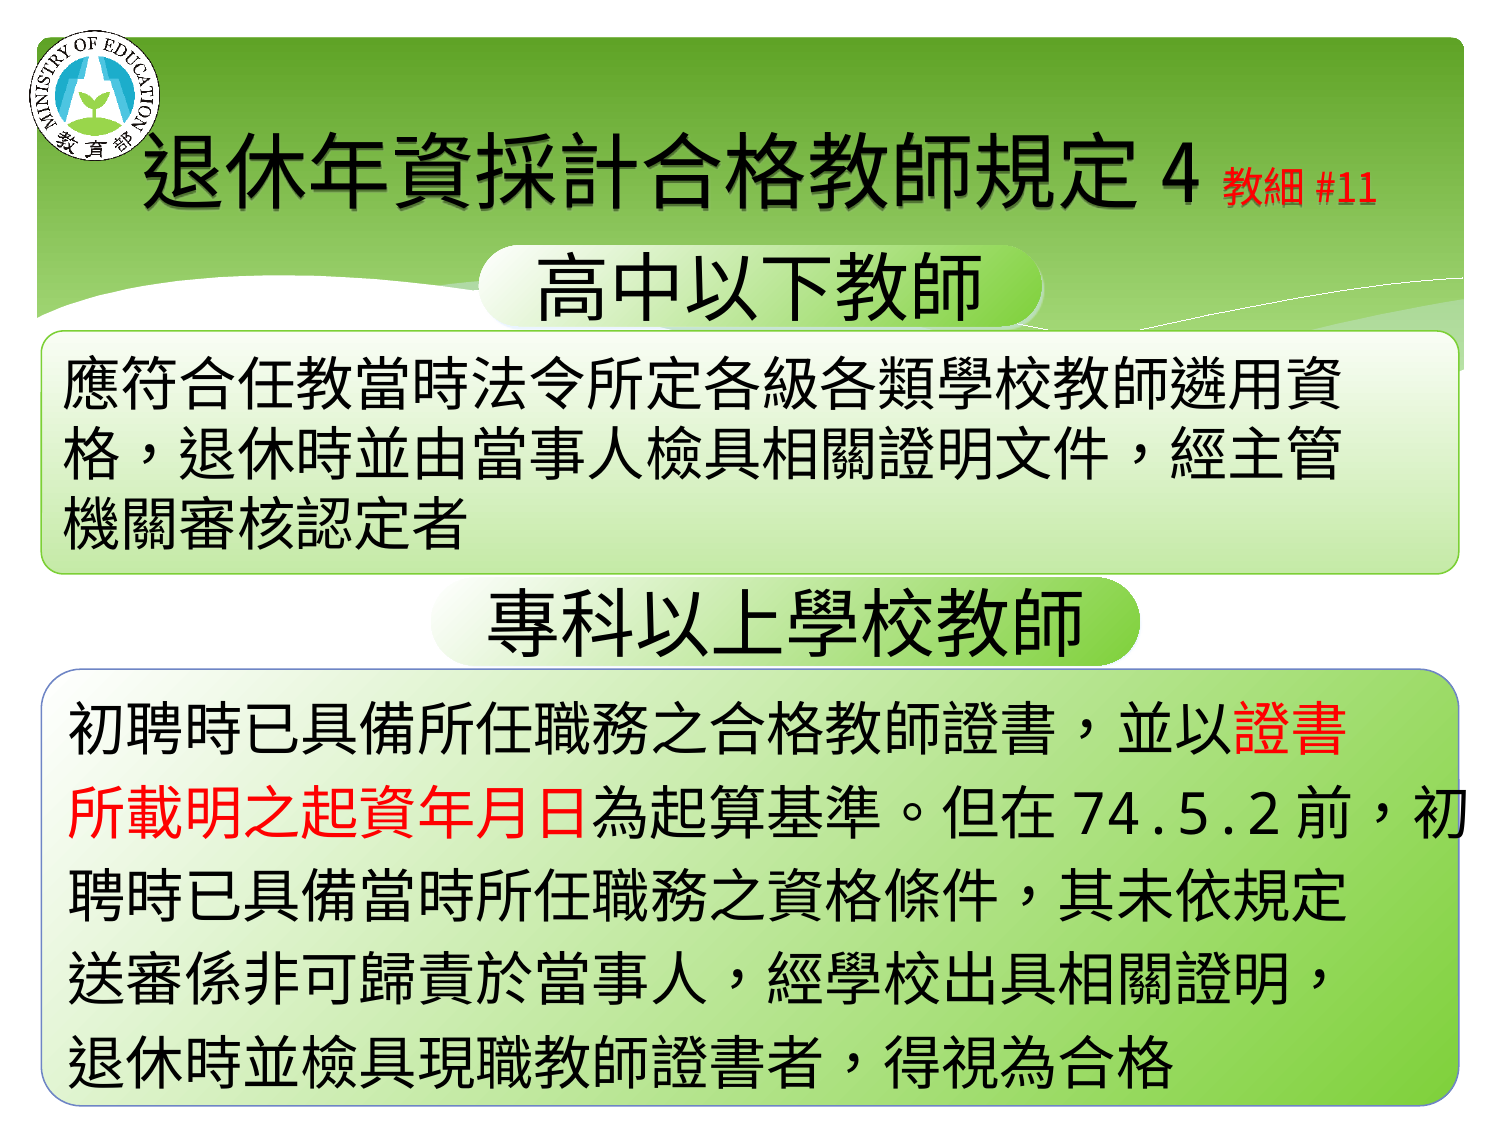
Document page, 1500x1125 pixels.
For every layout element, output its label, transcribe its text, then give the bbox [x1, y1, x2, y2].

text_box 應符合任教當時法令所定各級各類學校教師遴用資 格，退休時並由當事人檢具相關證明文件，經主管 機關審核認定者 [41, 330, 1459, 574]
list [112, 574, 1388, 669]
text_box 高中以下教師 [478, 245, 1042, 327]
title 退休年資採計合格教師規定4教細#11 [92, 108, 1429, 229]
text_box 專科以上學校教師 [431, 577, 1140, 666]
picture [29, 30, 160, 161]
text_box 初聘時已具備所任職務之合格教師證書，並以證書 所載明之起資年月日為起算基準。但在74.5.2前，初 聘時已具備當時所任職務之資格條件，其未依規定 送審係非可歸責於當事人，經學校出具相關證明， 退休時並檢具現職教師證書者，得視為合格 [41, 669, 1459, 1106]
